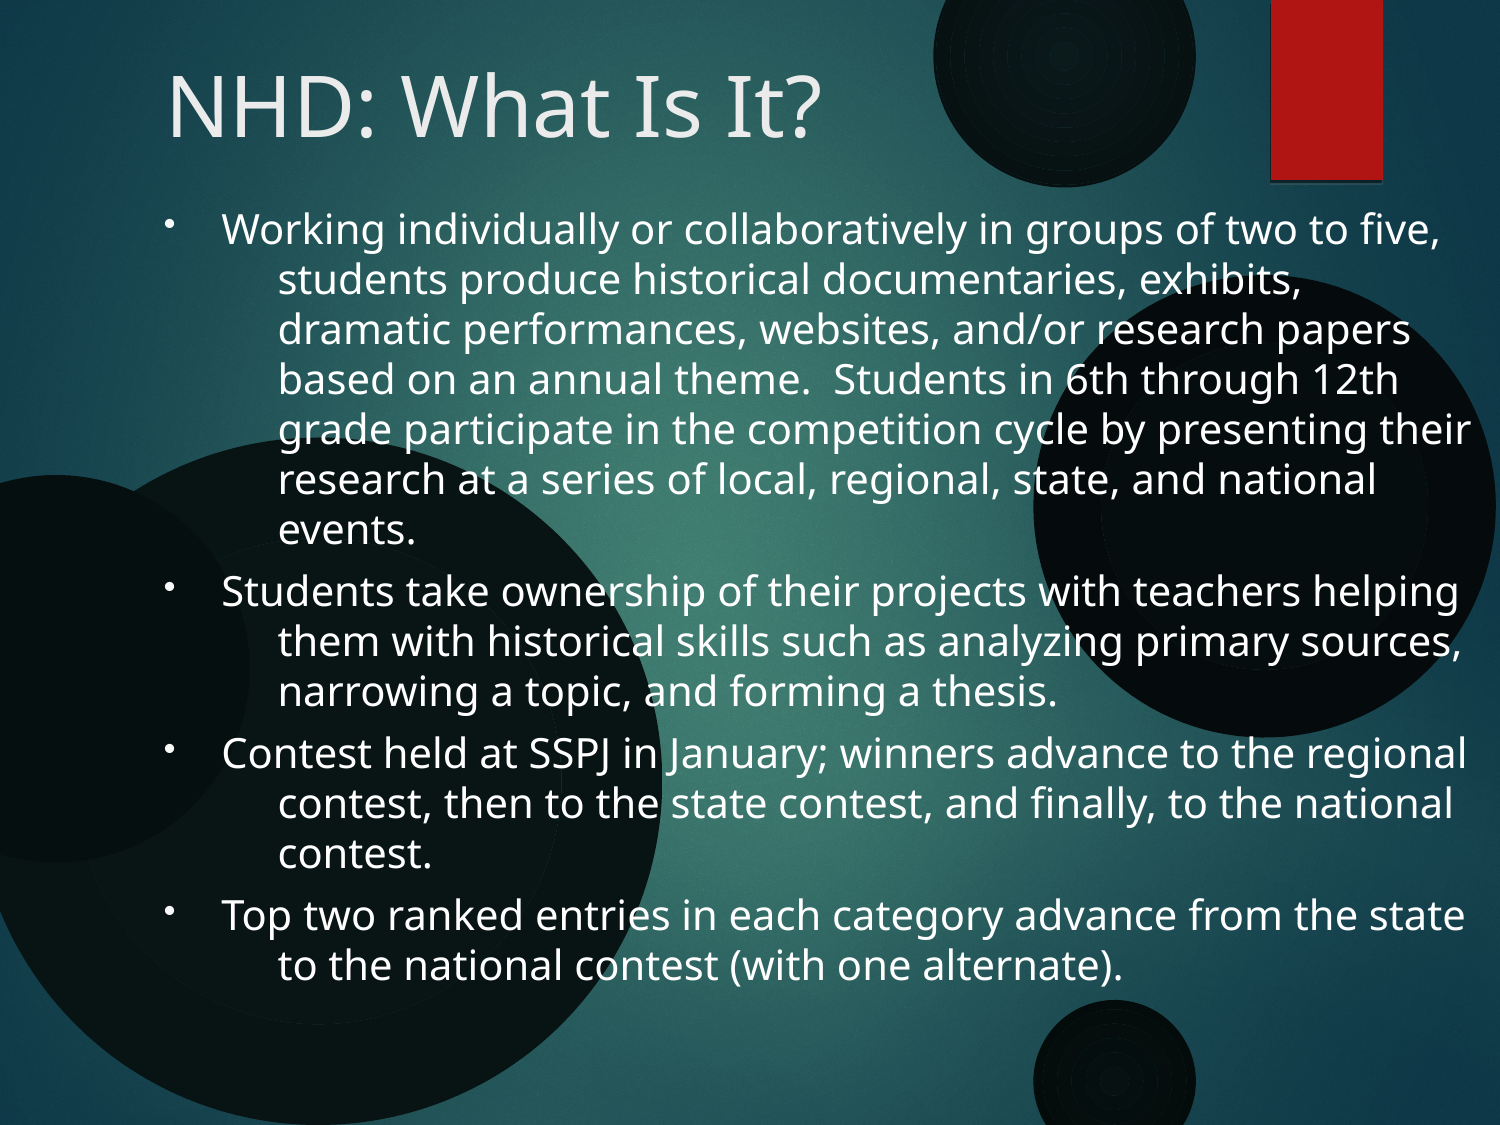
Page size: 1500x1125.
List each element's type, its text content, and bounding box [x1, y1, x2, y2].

title NHD: What Is It? [150, 37, 1500, 187]
list Working individually or collaboratively in groups of two to five, students produce historical documentaries, exhibits, dramatic performances, websites, and/or research papers based on an annual theme. Students in 6th through 12th grade participate in the competition cycle by presenting their research at a series of local, regional, state, and national events. Students take ownership of their projects with teachers helping them with historical skills such as analyzing primary sources, narrowing a topic, and forming a thesis. Contest held at SSPJ in January; winners advance to the regional contest, then to the state contest, and finally, to the national contest. Top two ranked entries in each category advance from the state to the national contest (with one alternate). [150, 187, 1500, 999]
